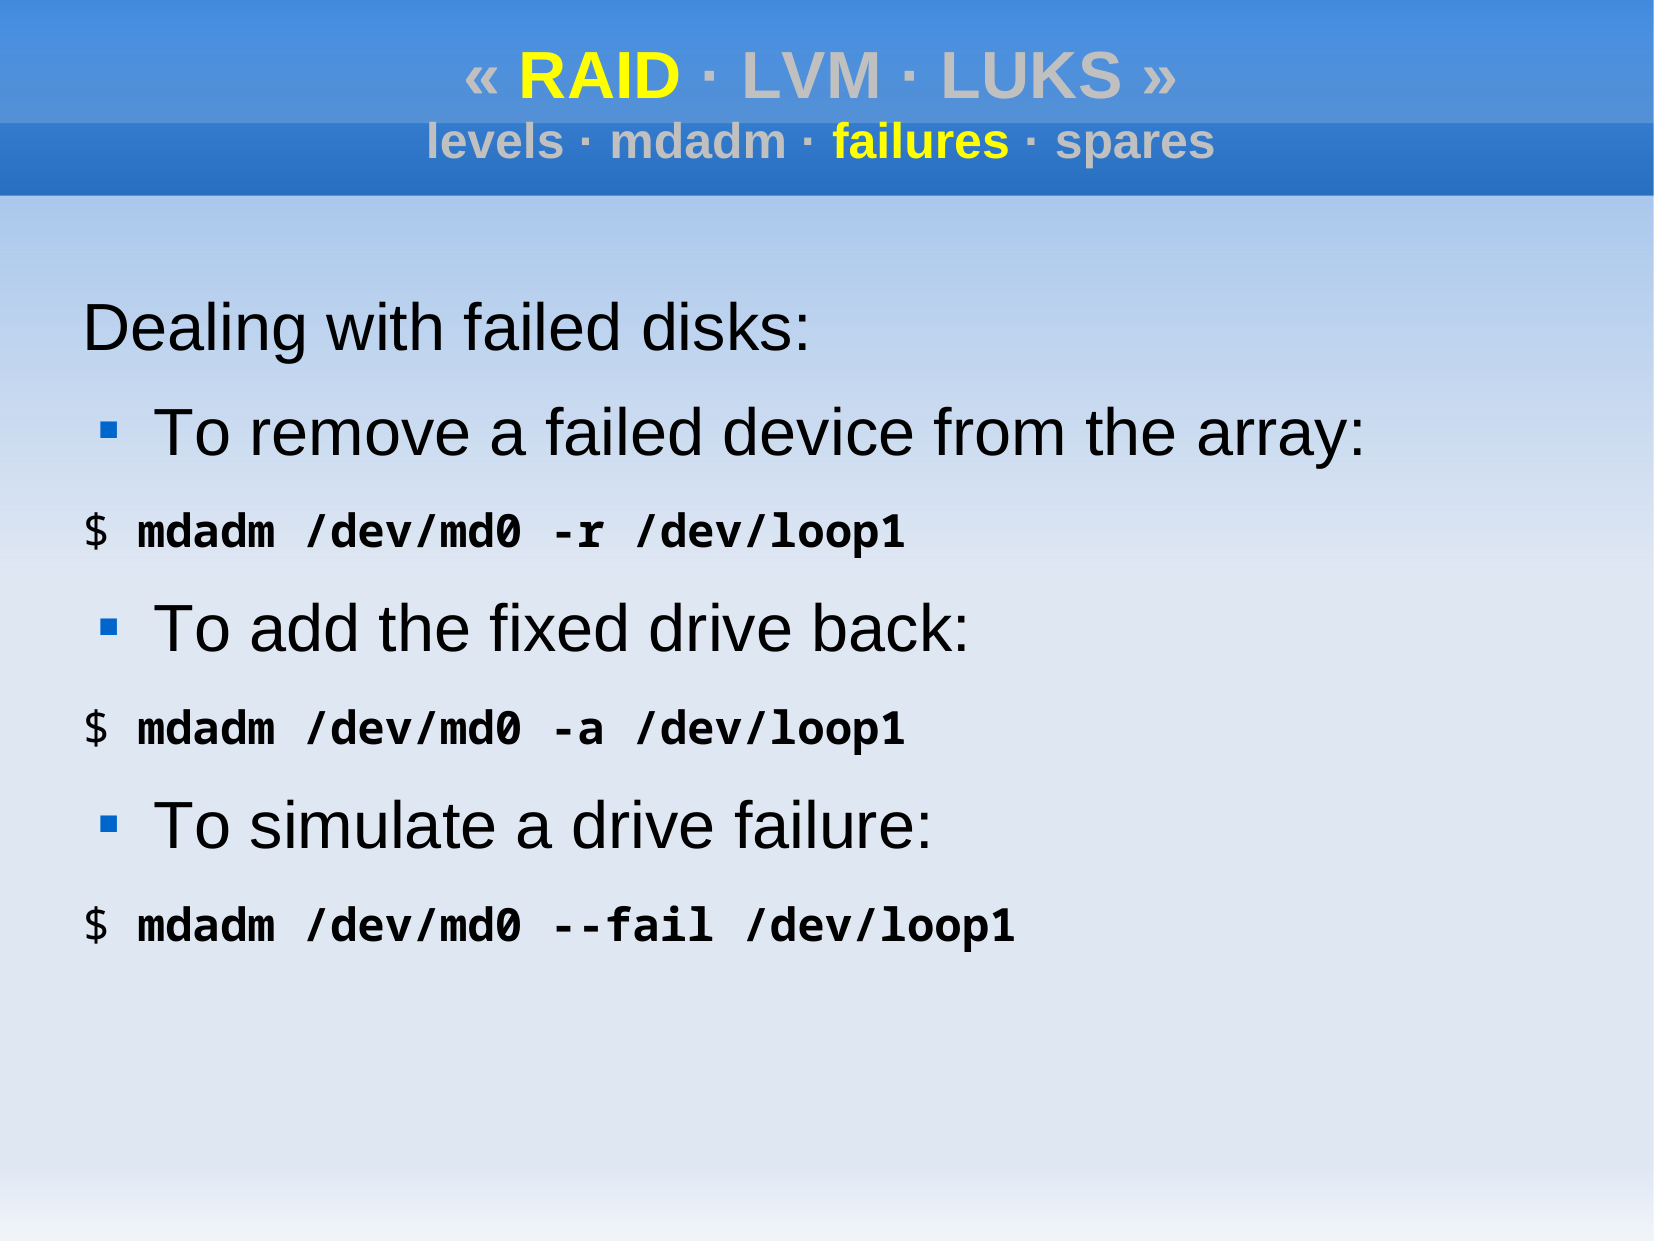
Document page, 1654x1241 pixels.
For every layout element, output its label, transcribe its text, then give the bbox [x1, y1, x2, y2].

picture [0, 0, 1654, 1241]
list Dealing with failed disks: To remove a failed device from the array: $ mdadm /dev/md0 -r /dev/loop1 To add the fixed drive back: $ mdadm /dev/md0 -a /dev/loop1 To simulate a drive failure: $ mdadm /dev/md0 --fail /dev/loop1 [82, 290, 1571, 1109]
title « RAID · LVM · LUKS » levels · mdadm · failures · spares [76, 0, 1565, 208]
